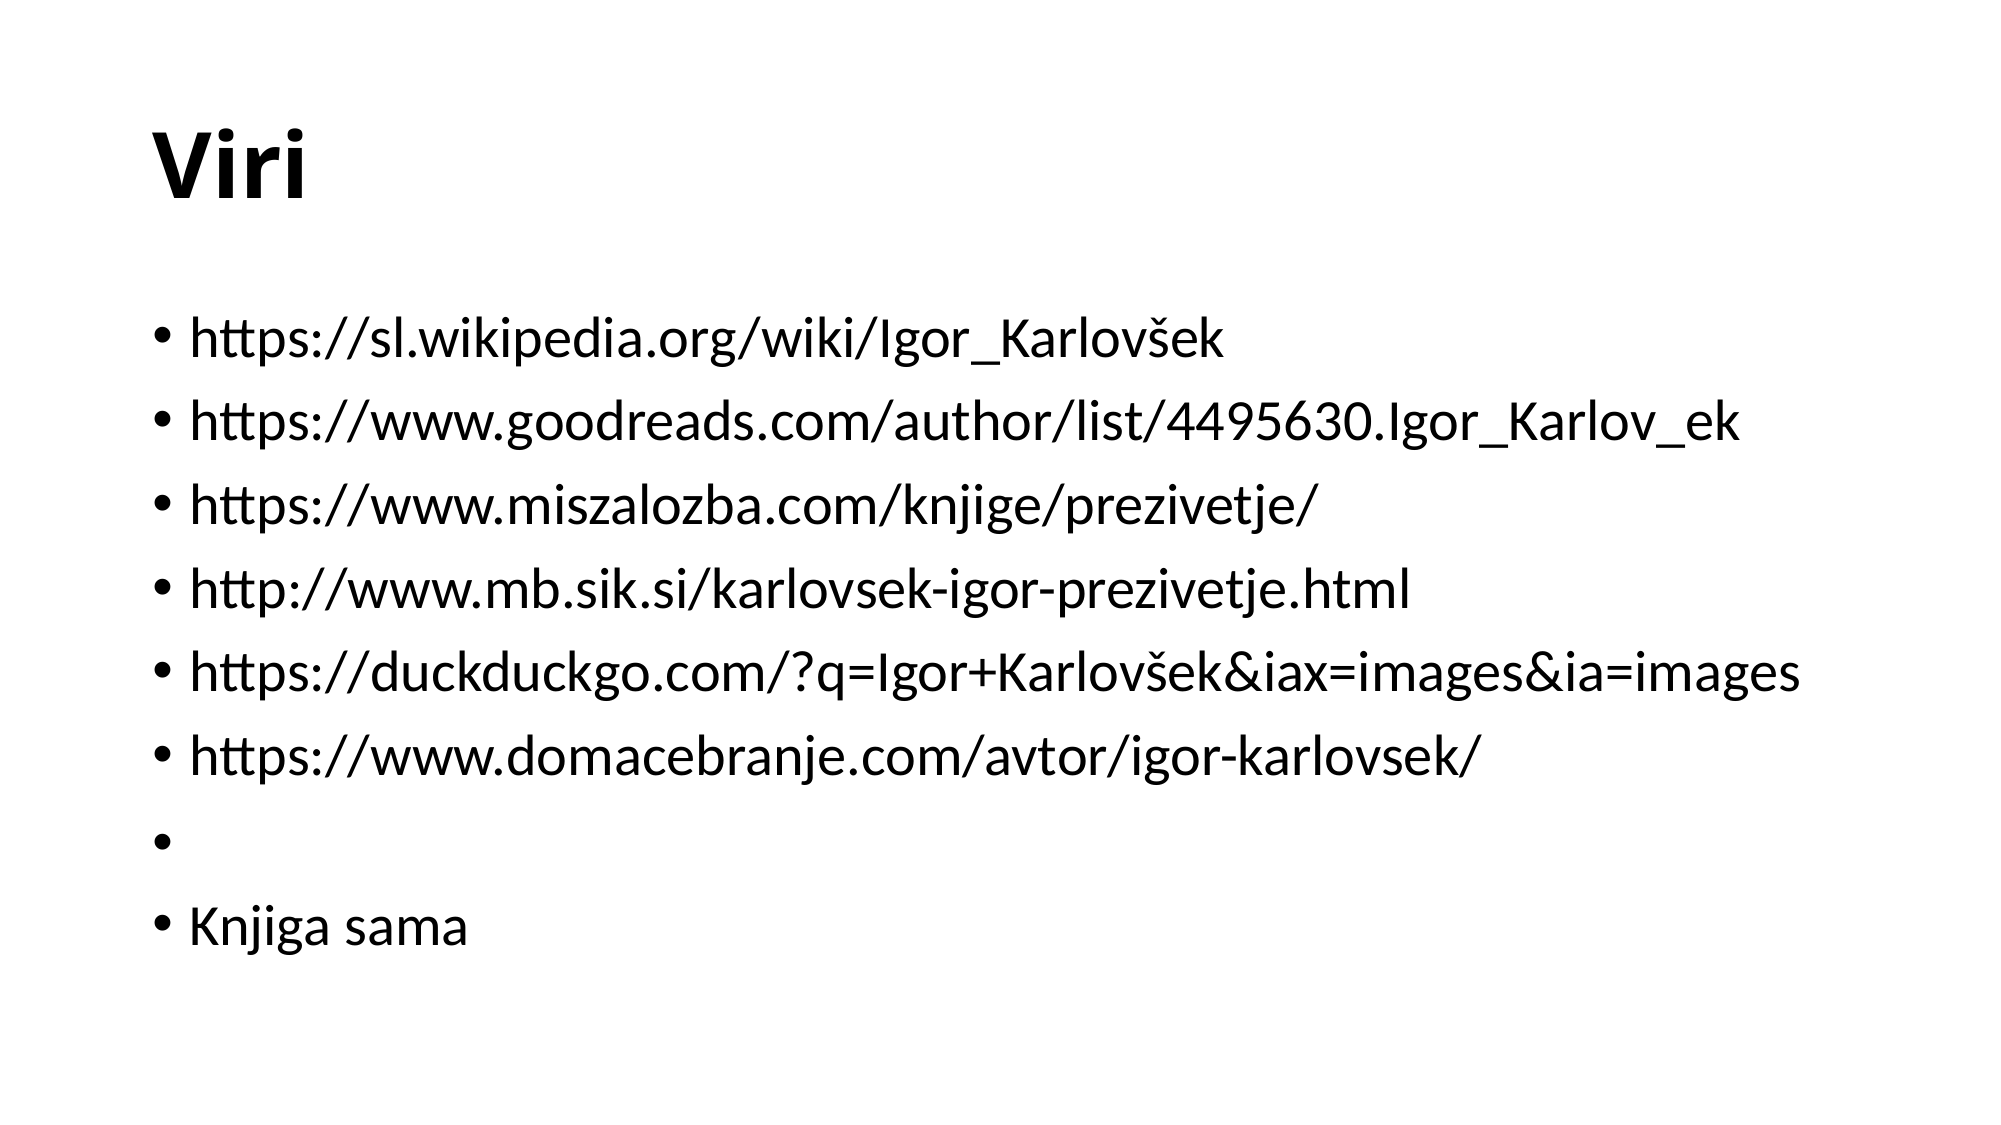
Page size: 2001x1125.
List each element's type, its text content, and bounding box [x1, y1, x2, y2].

title Viri [137, 59, 1863, 278]
list https://sl.wikipedia.org/wiki/Igor_Karlovšek https://www.goodreads.com/author/list/4495630.Igor_Karlov_ek https://www.miszalozba.com/knjige/prezivetje/ http://www.mb.sik.si/karlovsek-igor-prezivetje.html https://duckduckgo.com/?q=Igor+Karlovšek&iax=images&ia=images https://www.domacebranje.com/avtor/igor-karlovsek/ Knjiga sama [137, 299, 1863, 1014]
